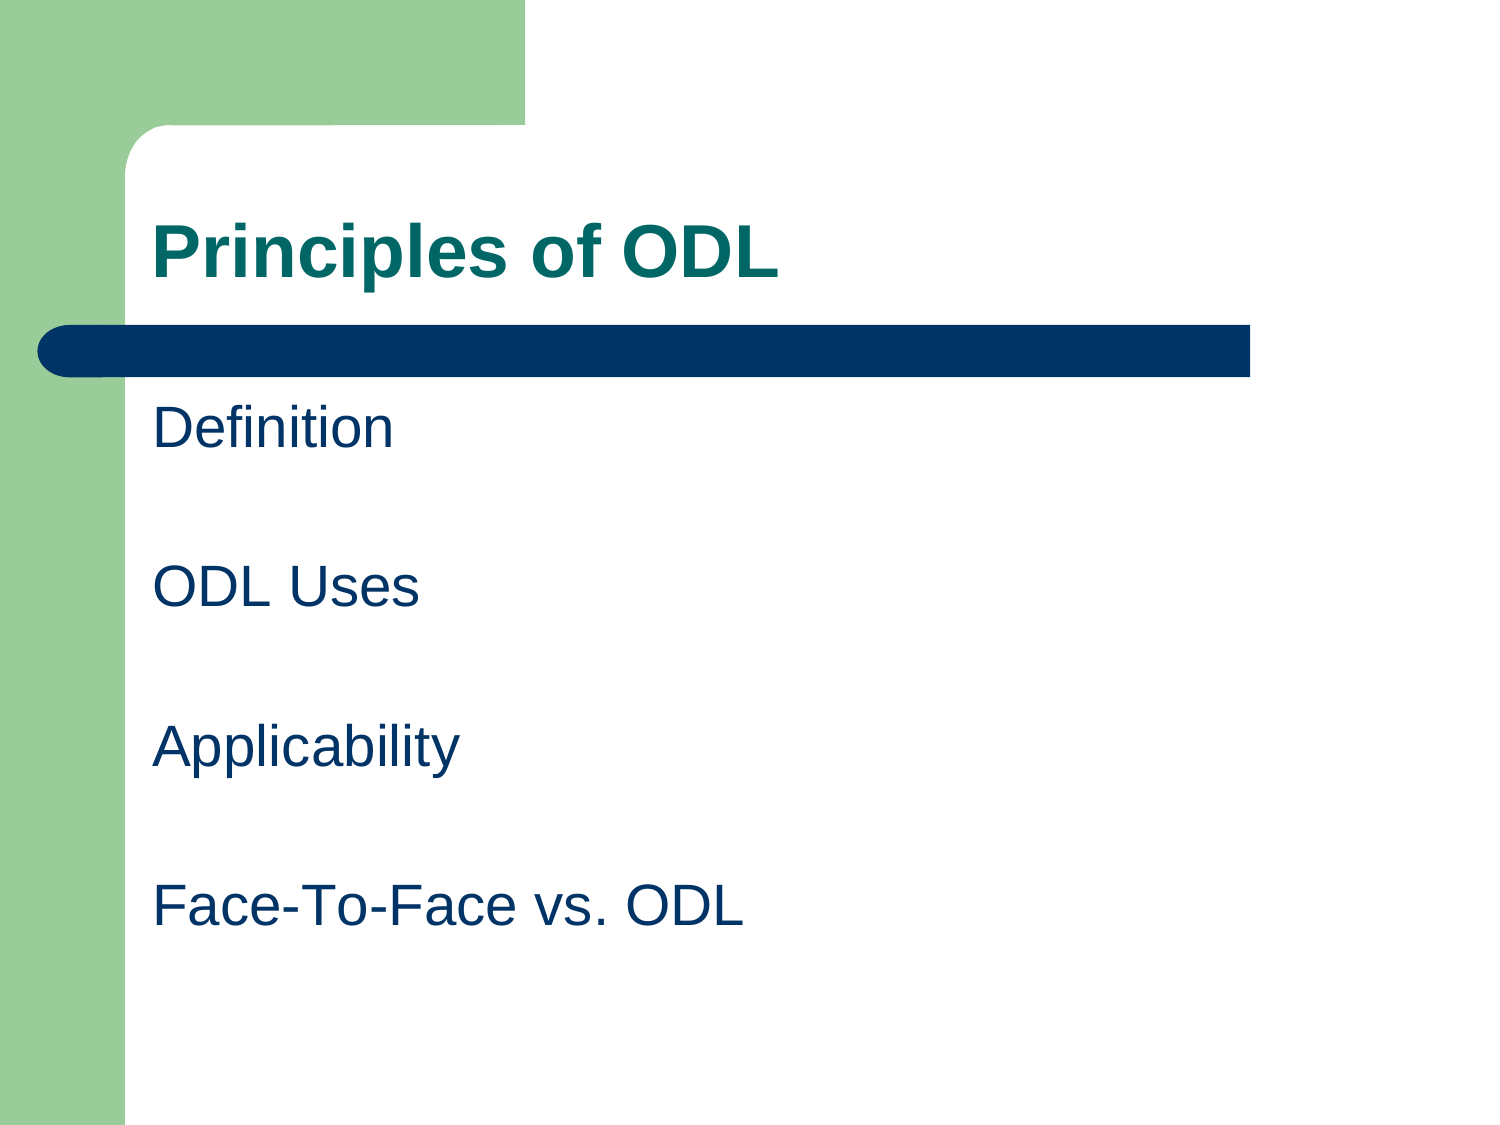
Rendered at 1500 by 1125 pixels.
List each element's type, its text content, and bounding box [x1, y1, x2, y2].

title Principles of ODL [136, 136, 1414, 301]
list Definition ODL Uses Applicability Face-To-Face vs. ODL [137, 387, 1400, 999]
